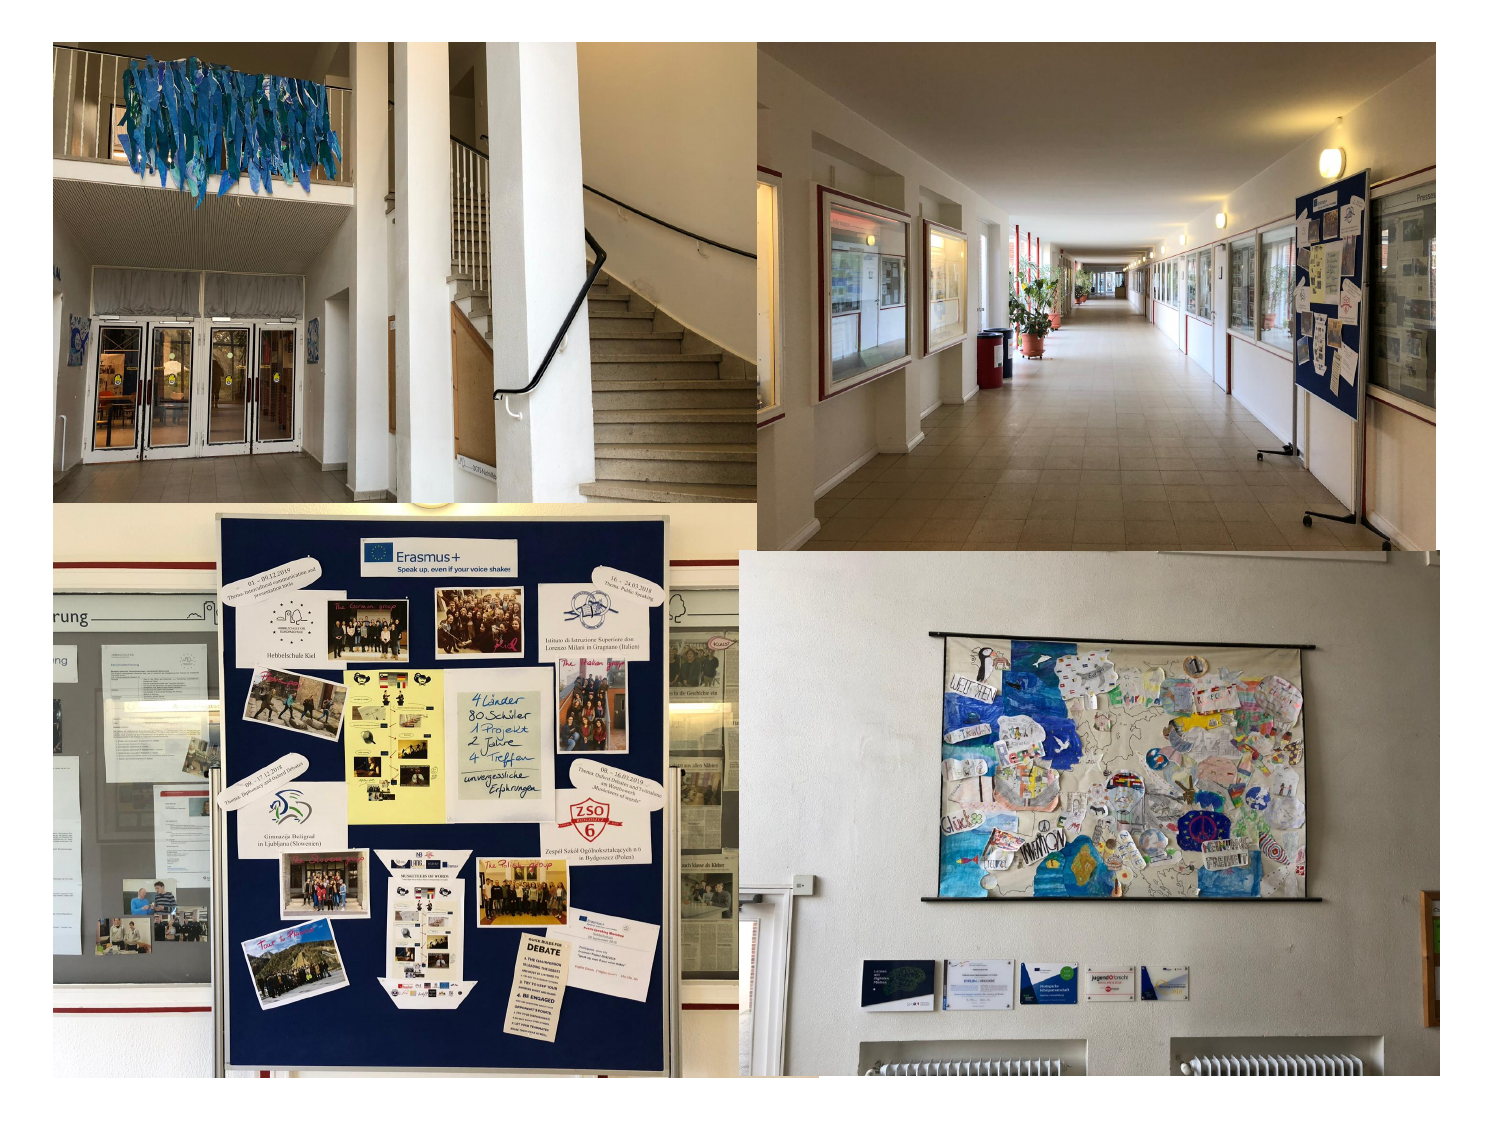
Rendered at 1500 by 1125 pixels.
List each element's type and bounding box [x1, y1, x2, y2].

picture [53, 42, 1440, 1078]
